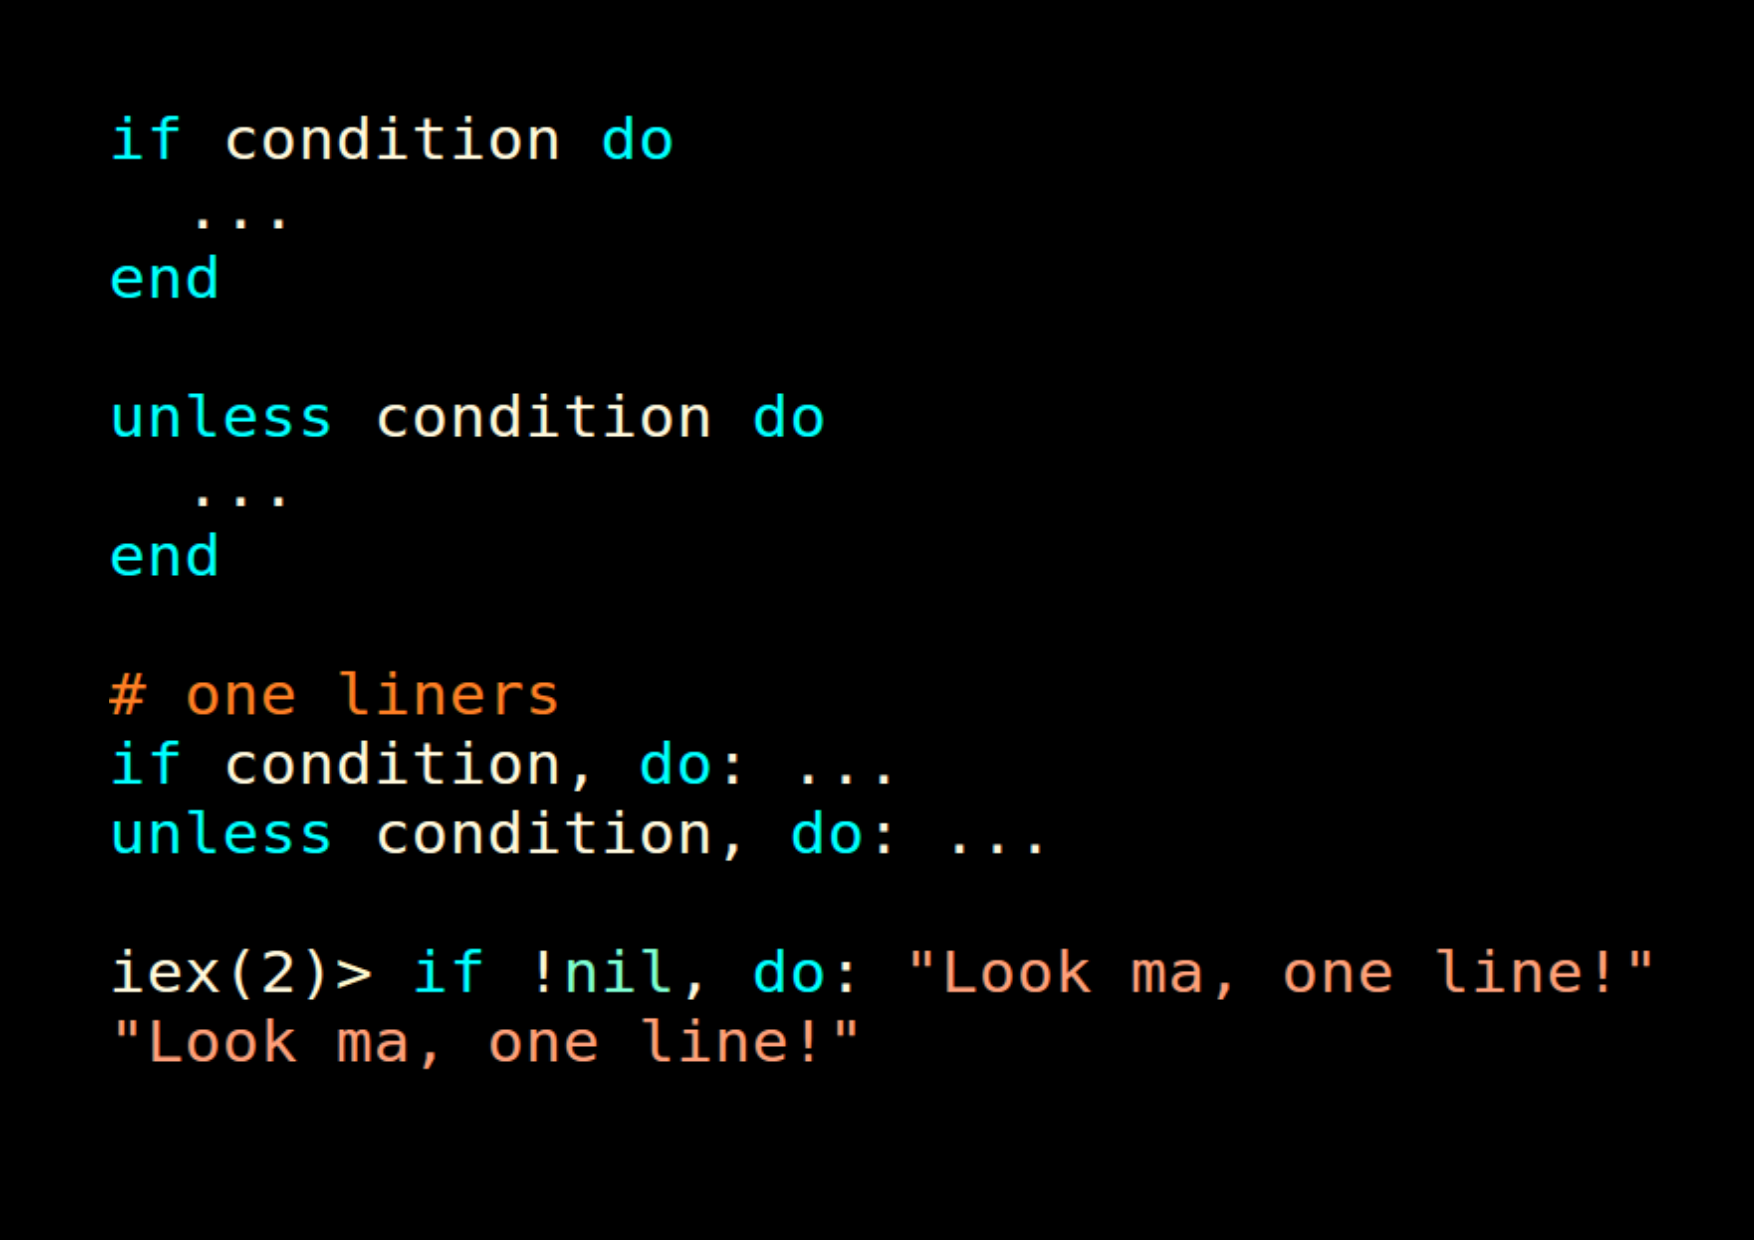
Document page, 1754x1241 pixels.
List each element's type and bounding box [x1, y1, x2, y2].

picture [109, 105, 1700, 1075]
